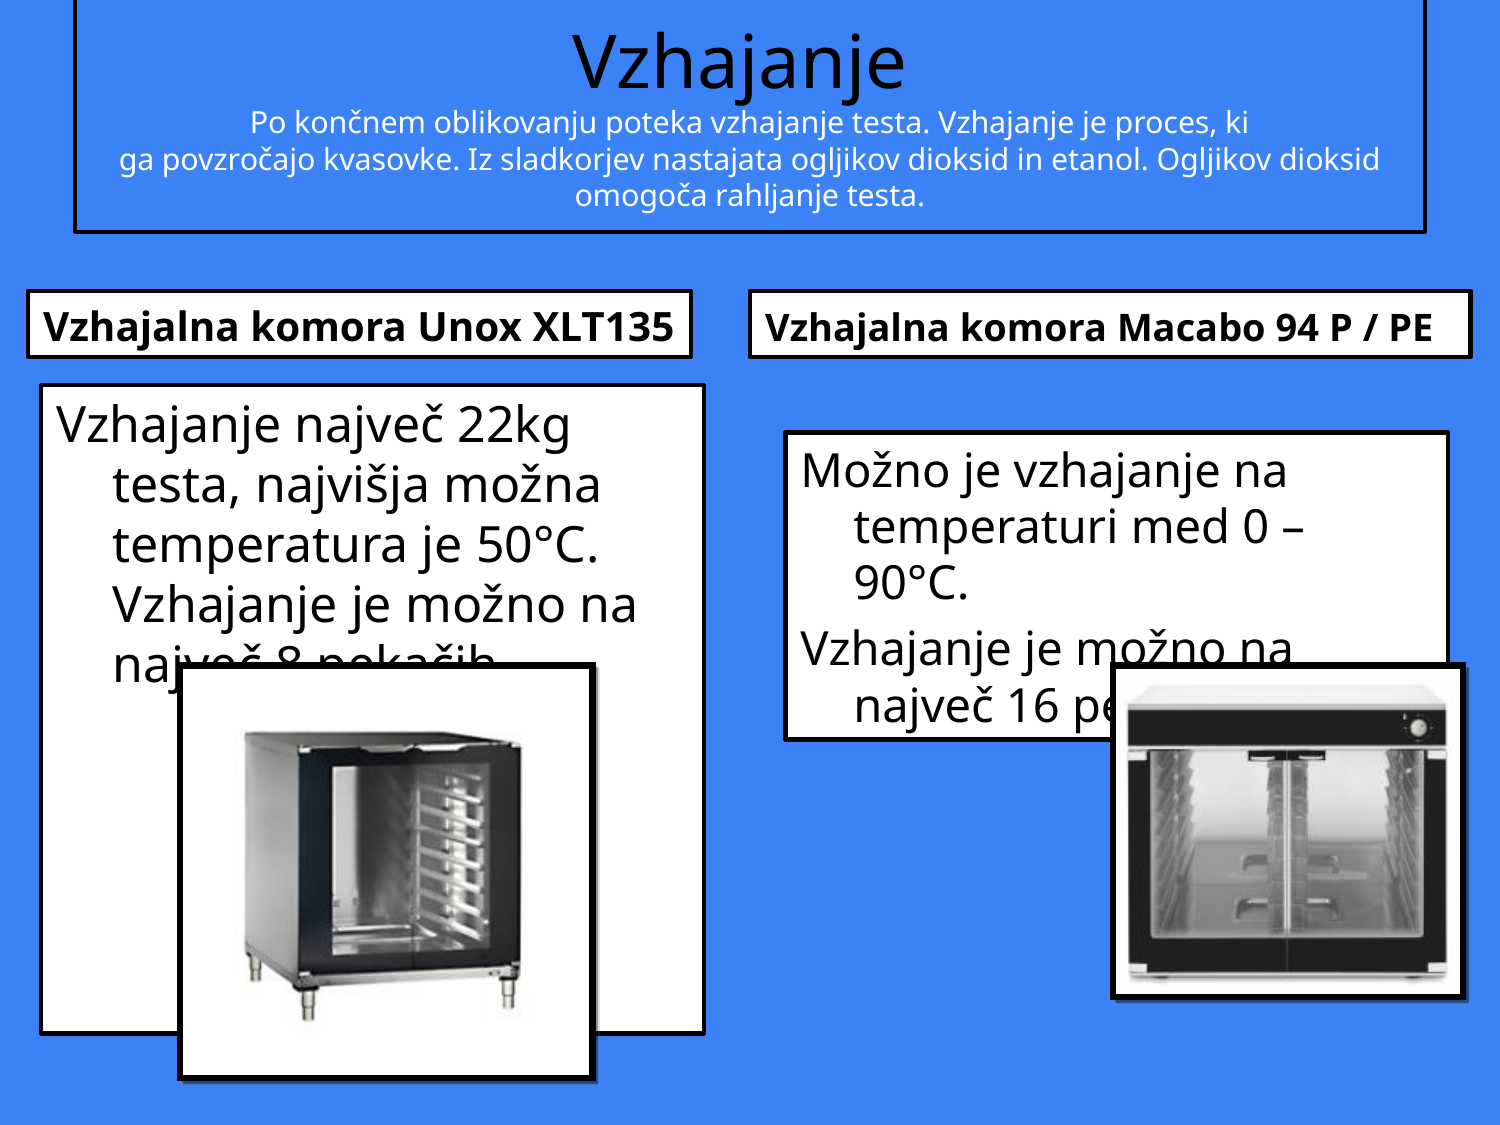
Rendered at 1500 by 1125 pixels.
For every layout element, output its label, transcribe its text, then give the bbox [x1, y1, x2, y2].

title Vzhajanje Po končnem oblikovanju poteka vzhajanje testa. Vzhajanje je proces, ki ga povzročajo kvasovke. Iz sladkorjev nastajata ogljikov dioksid in etanol. Ogljikov dioksid omogoča rahljanje testa. [75, 0, 1425, 232]
picture [183, 668, 590, 1075]
list Vzhajanje največ 22kg testa, najvišja možna temperatura je 50°C. Vzhajanje je možno na največ 8 pekačih. [41, 385, 704, 1034]
list Vzhajalna komora Unox XLT135 [28, 290, 691, 357]
picture [1116, 668, 1460, 994]
list Možno je vzhajanje na temperaturi med 0 – 90°C. Vzhajanje je možno na največ 16 pekačih. [785, 432, 1449, 740]
list Vzhajalna komora Macabo 94 P / PE [750, 290, 1471, 357]
